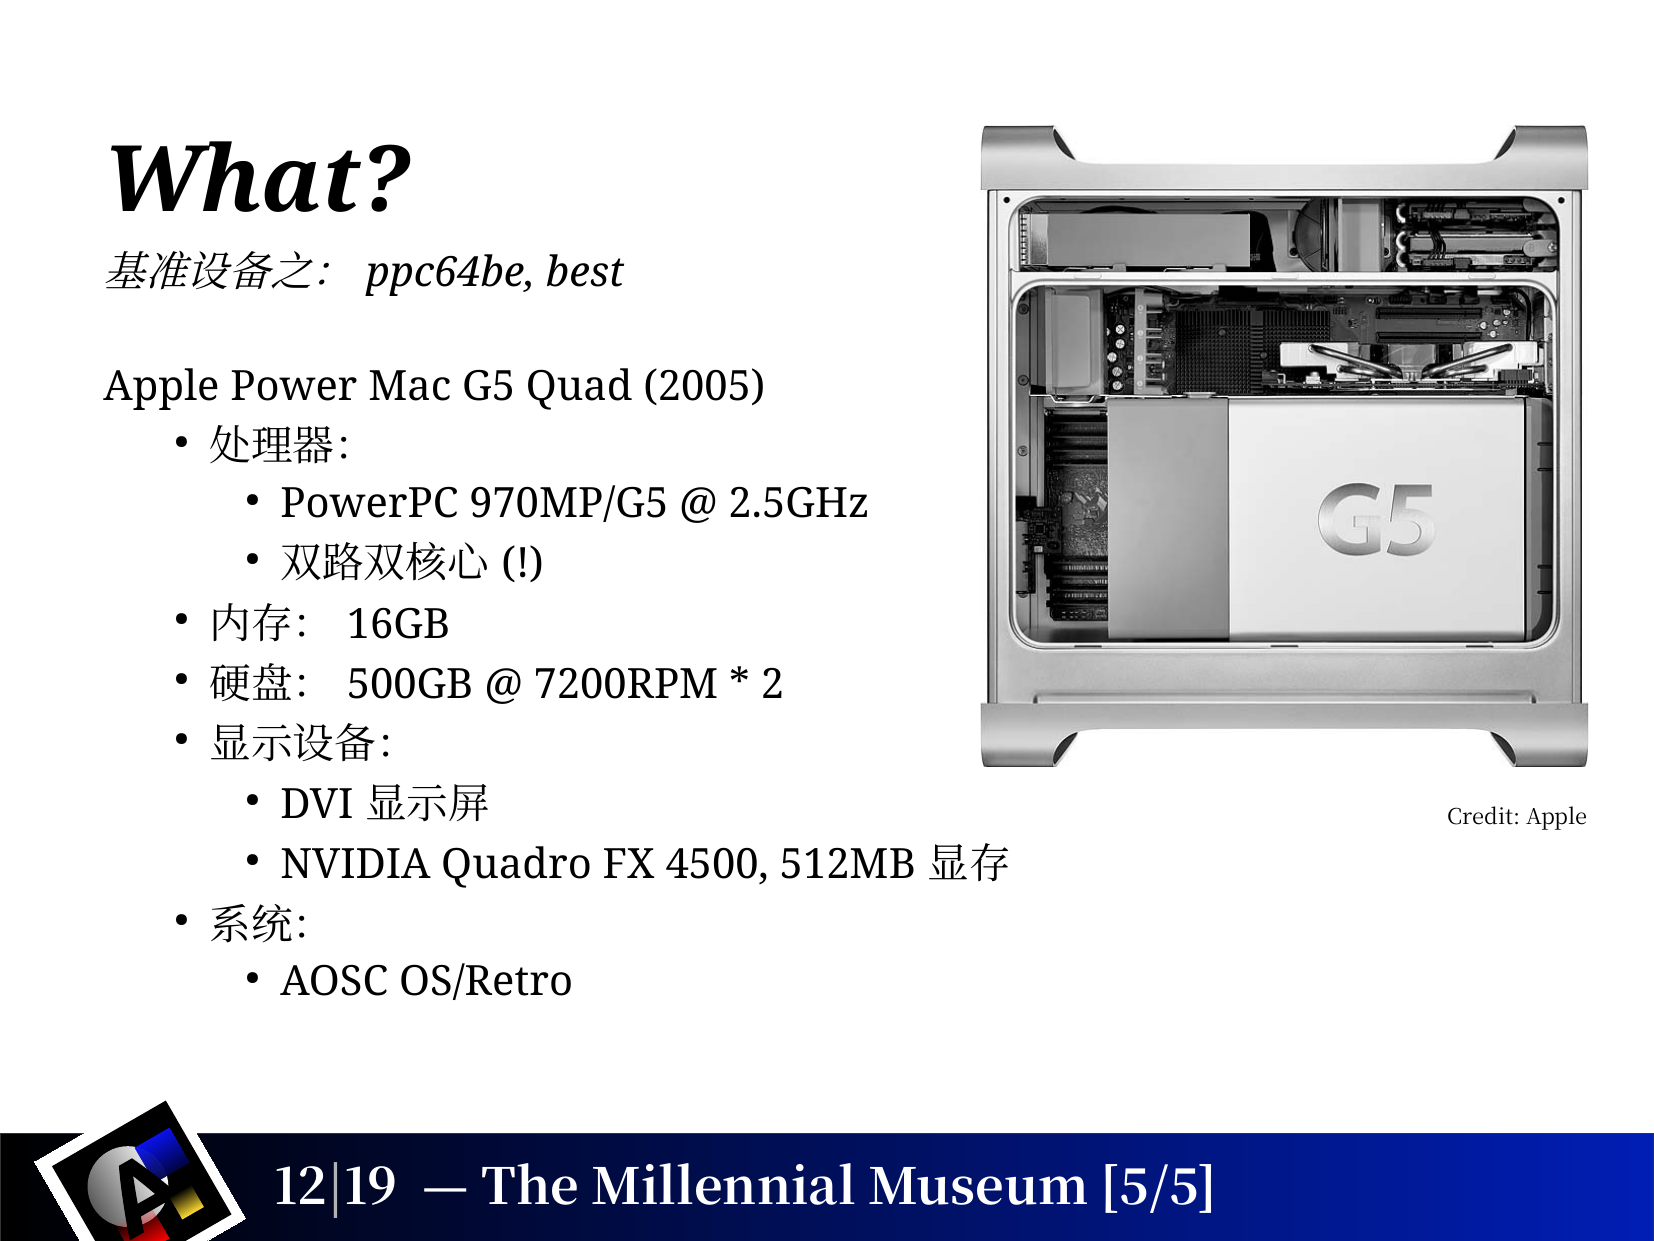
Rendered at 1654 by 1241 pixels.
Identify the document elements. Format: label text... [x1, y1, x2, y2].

picture [51, 1100, 232, 1241]
text_box [0, 1084, 1654, 1241]
text_box <编号>|19 — <slide-name> [259, 1139, 1571, 1241]
picture [980, 125, 1589, 767]
text_box What? 基准设备之：ppc64be, best Apple Power Mac G5 Quad (2005) 处理器： PowerPC 970MP/G5 @ 2.5GHz 双路双核心(!) 内存：16GB 硬盘：500GB @ 7200RPM * 2 显示设备： DVI显示屏 NVIDIA Quadro FX 4500, 512MB显存 系统： AOSC OS/Retro [88, 106, 1056, 1018]
text_box Credit: Apple [1433, 792, 1601, 839]
